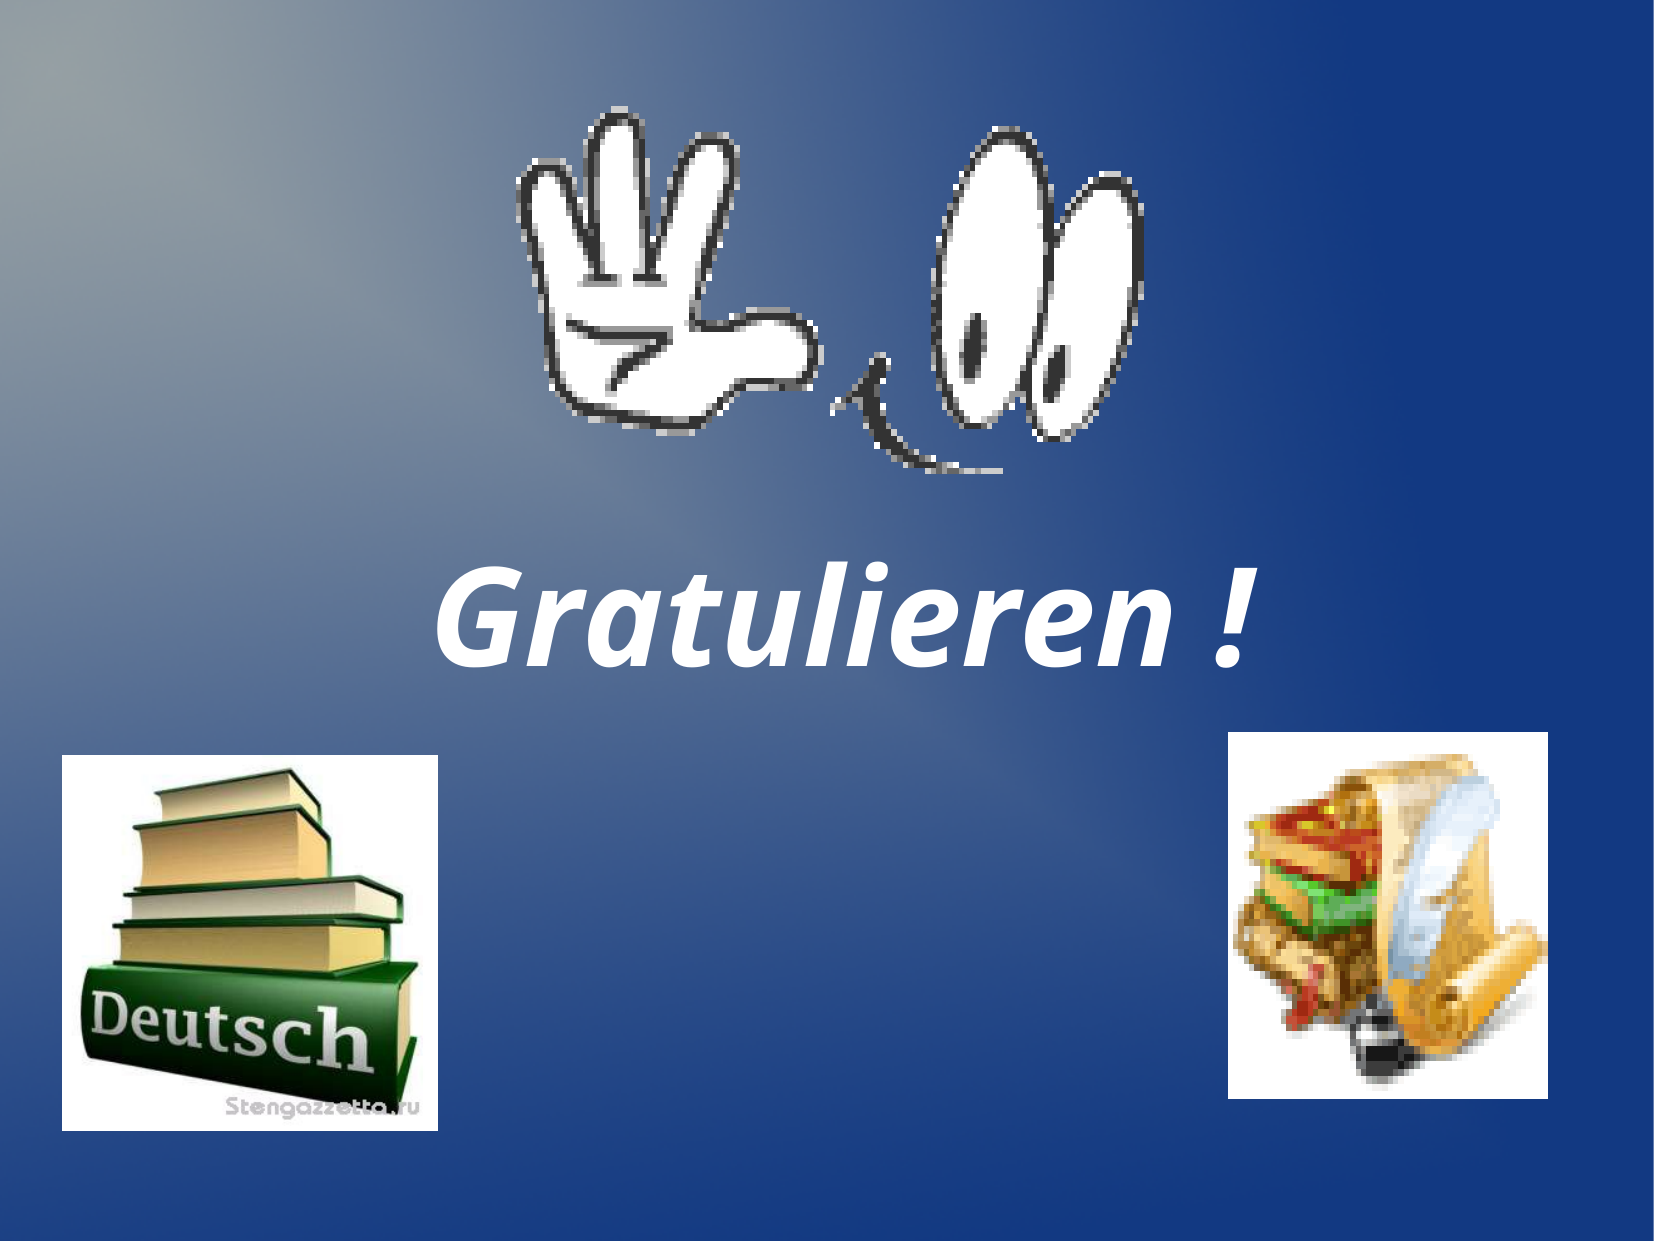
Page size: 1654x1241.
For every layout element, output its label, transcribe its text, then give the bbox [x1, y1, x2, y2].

picture [0, 0, 1654, 1241]
text_box Gratulieren ! [70, 540, 1614, 873]
